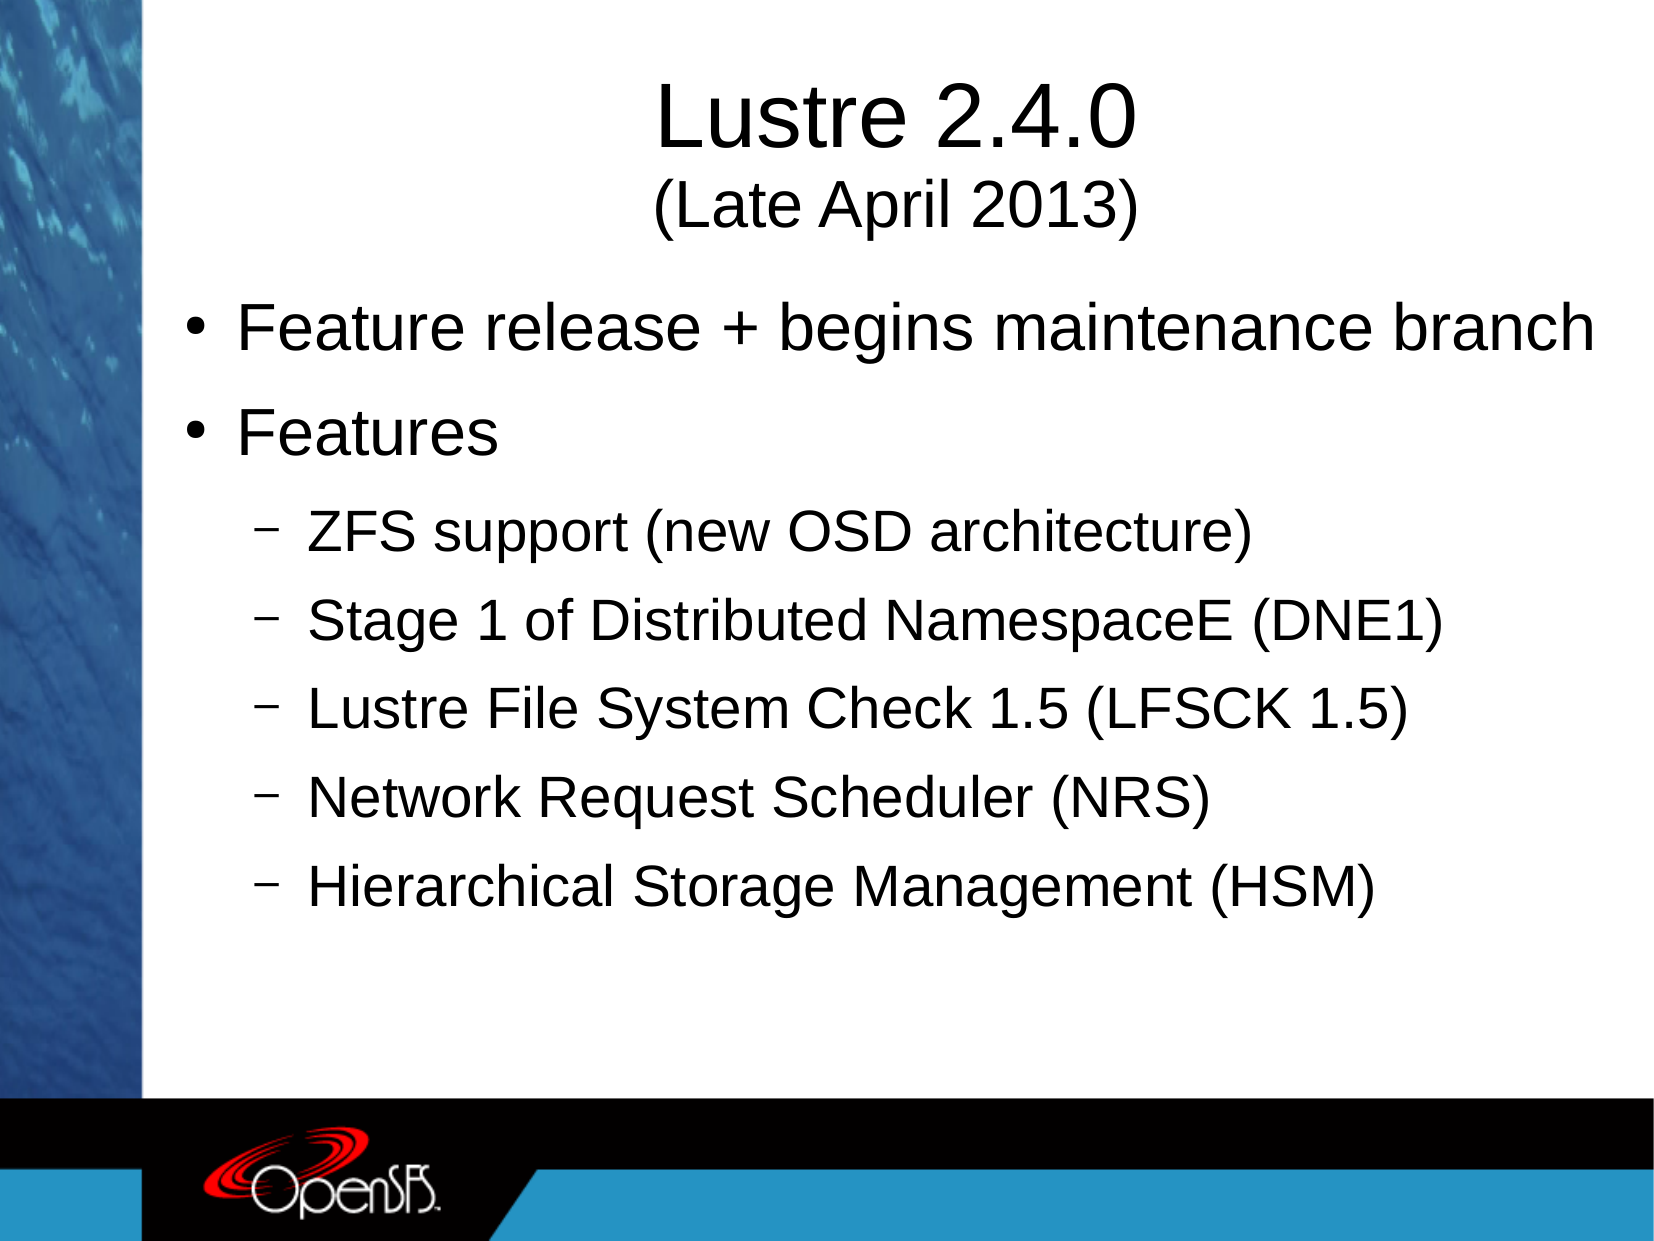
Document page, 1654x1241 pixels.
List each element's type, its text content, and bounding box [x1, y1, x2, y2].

picture [0, 0, 1654, 1241]
title Lustre 2.4.0 (Late April 2013) [163, 49, 1630, 257]
list Feature release + begins maintenance branch Features ZFS support (new OSD architecture) Stage 1 of Distributed NamespaceE (DNE1) Lustre File System Check 1.5 (LFSCK 1.5) Network Request Scheduler (NRS) Hierarchical Storage Management (HSM) [166, 290, 1622, 1010]
